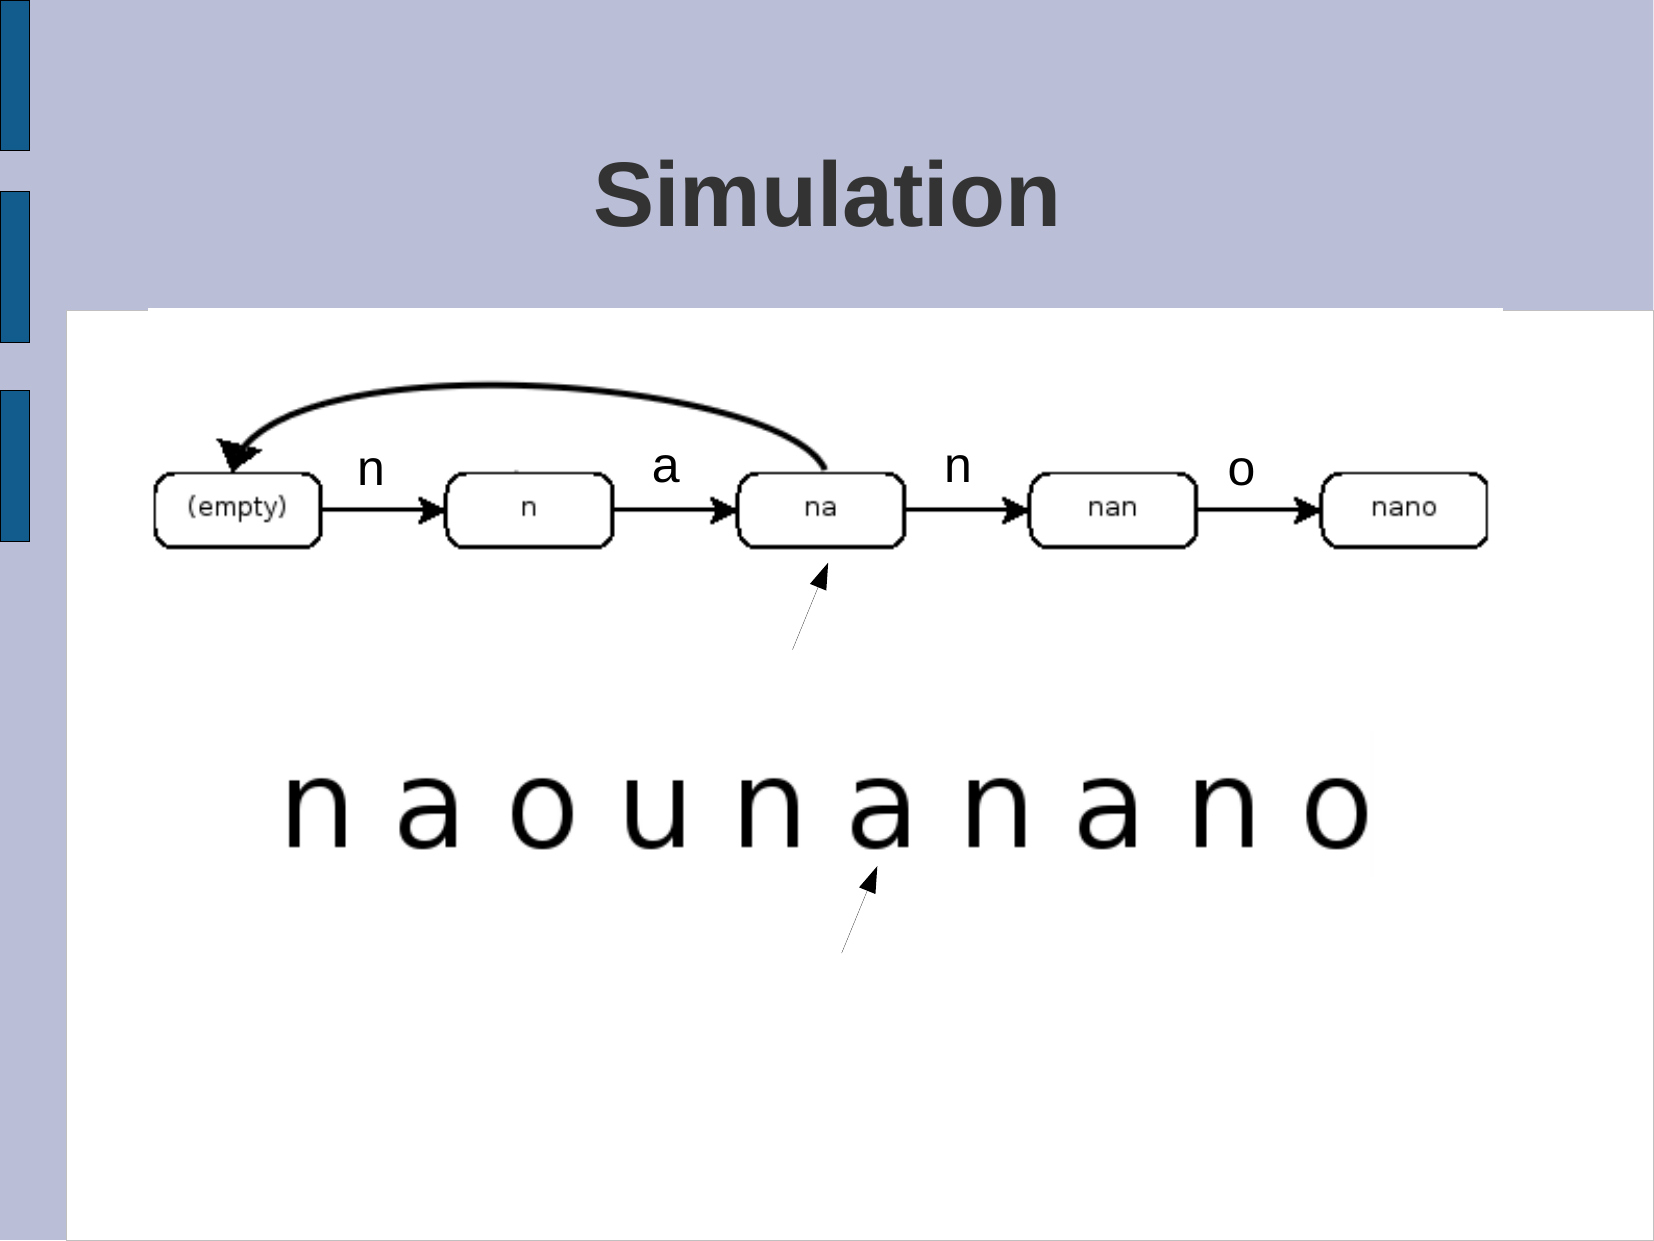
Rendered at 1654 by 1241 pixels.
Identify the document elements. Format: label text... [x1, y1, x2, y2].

text_box n [357, 439, 385, 496]
text_box n [944, 437, 973, 494]
picture [148, 308, 1503, 933]
text_box a [651, 437, 680, 494]
title Simulation [121, 91, 1534, 299]
text_box o [1227, 439, 1256, 496]
